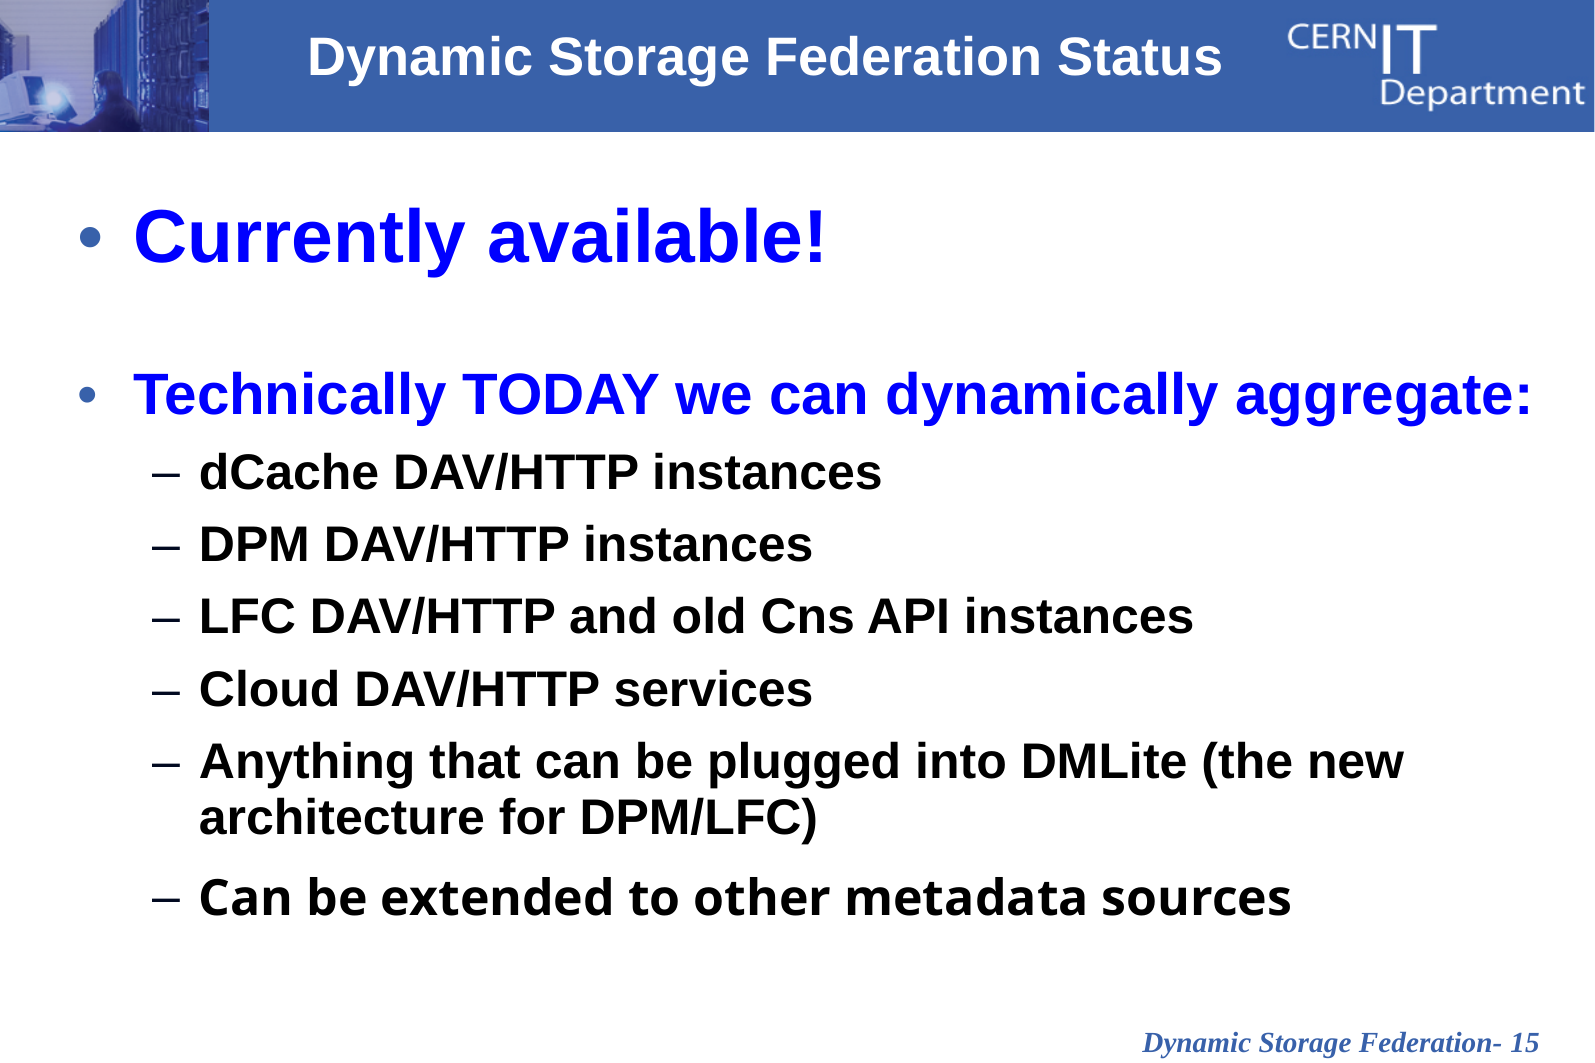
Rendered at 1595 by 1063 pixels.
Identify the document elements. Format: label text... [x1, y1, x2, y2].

picture [209, 0, 1595, 132]
text_box Dynamic Storage Federation Status [106, 19, 1441, 95]
list Currently available! Technically TODAY we can dynamically aggregate: dCache DAV/HTTP instances DPM DAV/HTTP instances LFC DAV/HTTP and old Cns API instances Cloud DAV/HTTP services Anything that can be plugged into DMLite (the new architecture for DPM/LFC) Can be extended to other metadata sources [70, 123, 1548, 1053]
